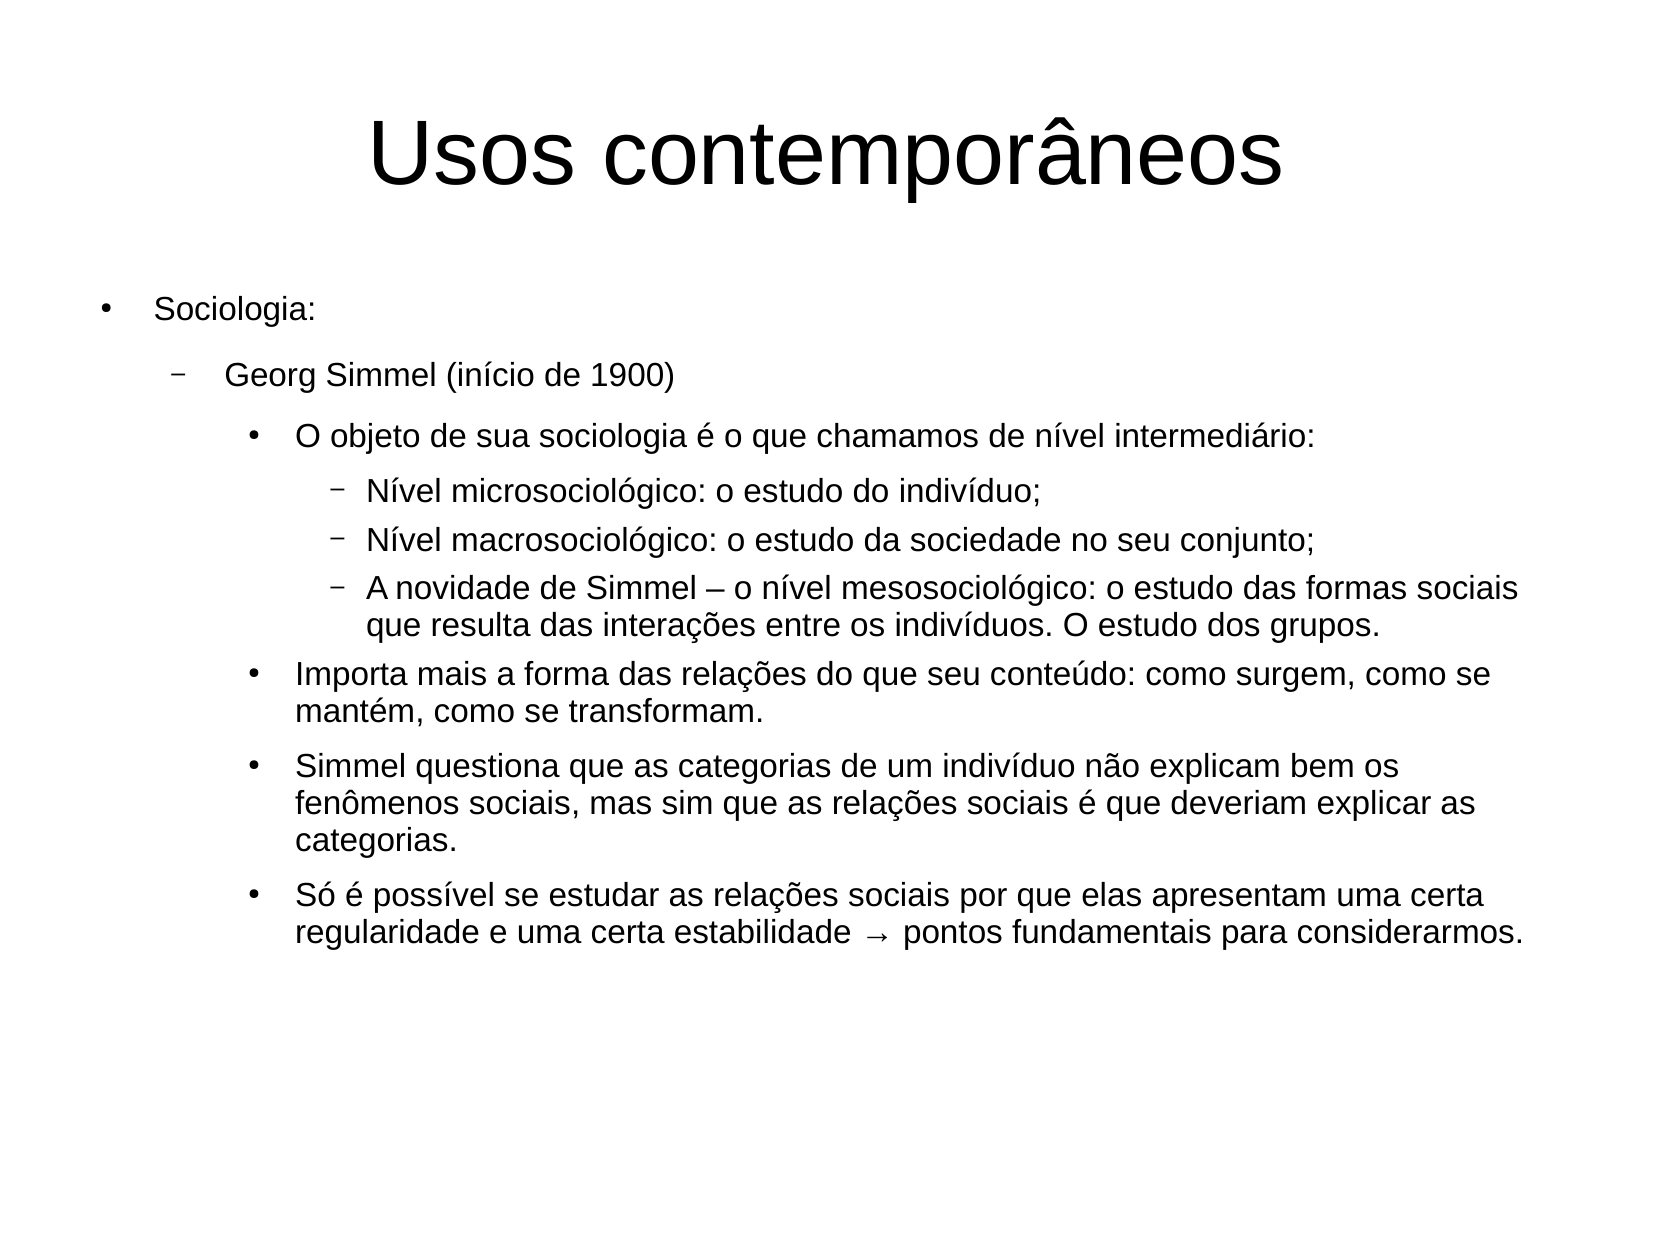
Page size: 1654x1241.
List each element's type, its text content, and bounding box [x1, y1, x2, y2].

title Usos contemporâneos [82, 49, 1571, 257]
list Sociologia: Georg Simmel (início de 1900) O objeto de sua sociologia é o que chamamos de nível intermediário: Nível microsociológico: o estudo do indivíduo; Nível macrosociológico: o estudo da sociedade no seu conjunto; A novidade de Simmel – o nível mesosociológico: o estudo das formas sociais que resulta das interações entre os indivíduos. O estudo dos grupos. Importa mais a forma das relações do que seu conteúdo: como surgem, como se mantém, como se transformam. Simmel questiona que as categorias de um indivíduo não explicam bem os fenômenos sociais, mas sim que as relações sociais é que deveriam explicar as categorias. Só é possível se estudar as relações sociais por que elas apresentam uma certa regularidade e uma certa estabilidade → pontos fundamentais para considerarmos. [82, 290, 1571, 1109]
